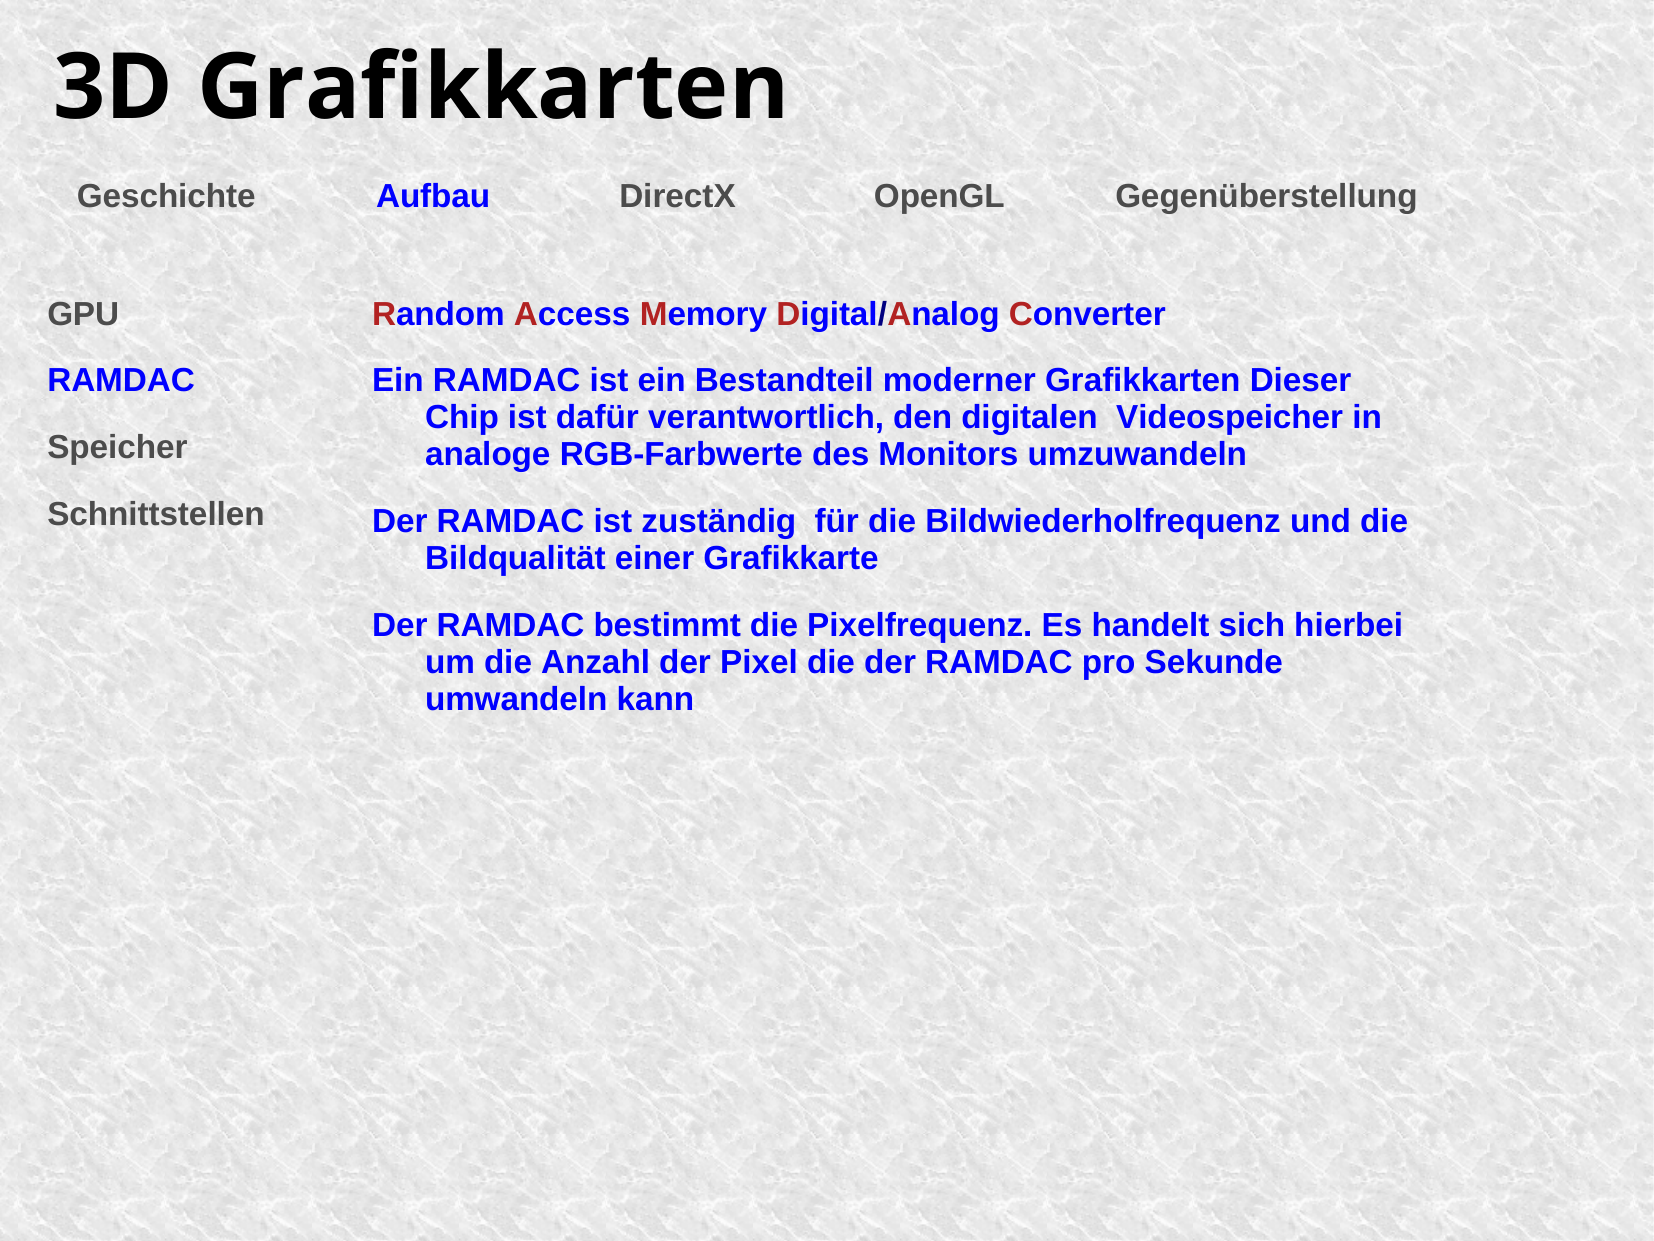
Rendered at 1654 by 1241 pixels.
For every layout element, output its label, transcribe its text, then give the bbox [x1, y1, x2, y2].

picture [0, 0, 1654, 1241]
title 3D Grafikkarten [53, 18, 1506, 148]
list GPU RAMDAC Speicher Schnittstellen [29, 295, 325, 975]
list Random Access Memory Digital/Analog Converter Ein RAMDAC ist ein Bestandteil moderner Grafikkarten Dieser Chip ist dafür verantwortlich, den digitalen Videospeicher in analoge RGB-Farbwerte des Monitors umzuwandeln Der RAMDAC ist zuständig für die Bildwiederholfrequenz und die Bildqualität einer Grafikkarte Der RAMDAC bestimmt die Pixelfrequenz. Es handelt sich hierbei um die Anzahl der Pixel die der RAMDAC pro Sekunde umwandeln kann [354, 295, 1418, 975]
list Geschichte Aufbau DirectX OpenGL Gegenüberstellung [59, 177, 1536, 266]
